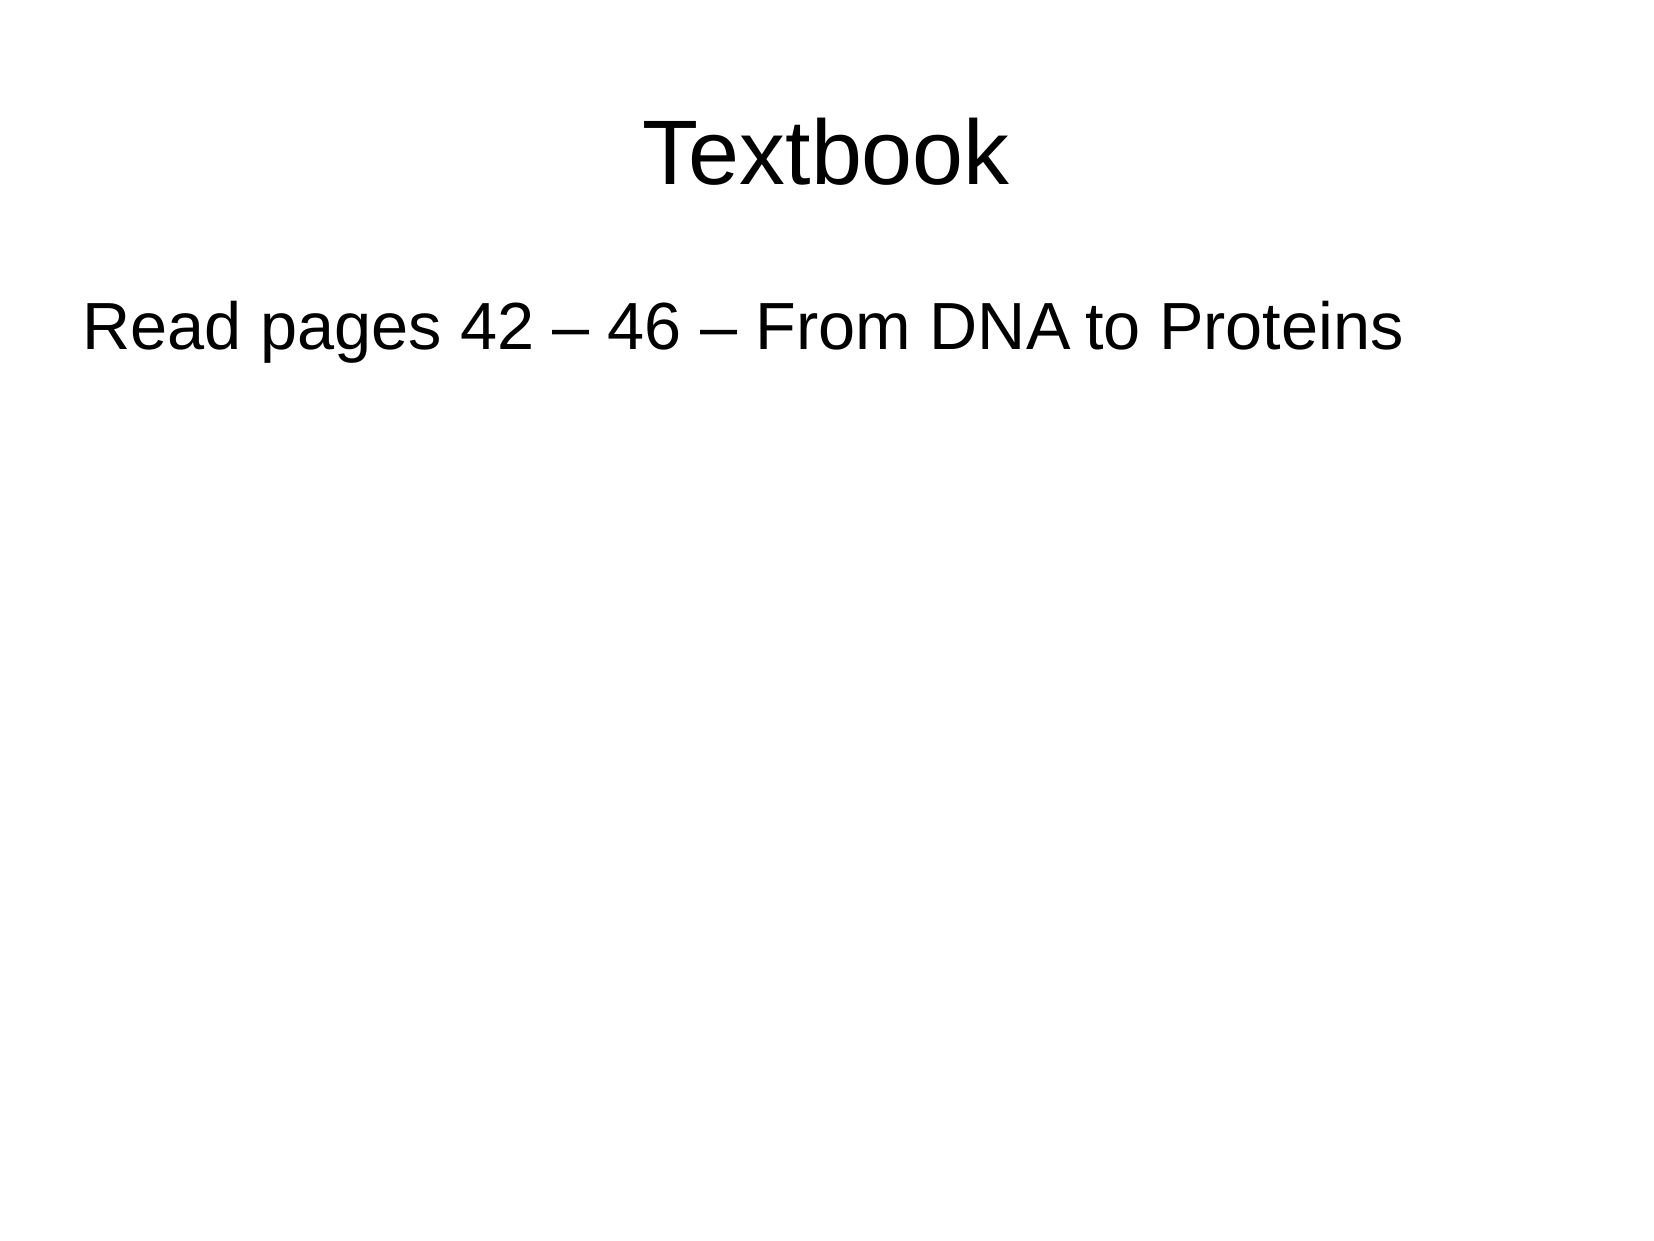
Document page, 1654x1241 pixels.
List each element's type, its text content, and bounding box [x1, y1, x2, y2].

title Textbook [82, 49, 1571, 257]
list Read pages 42 – 46 – From DNA to Proteins [82, 289, 1571, 1094]
